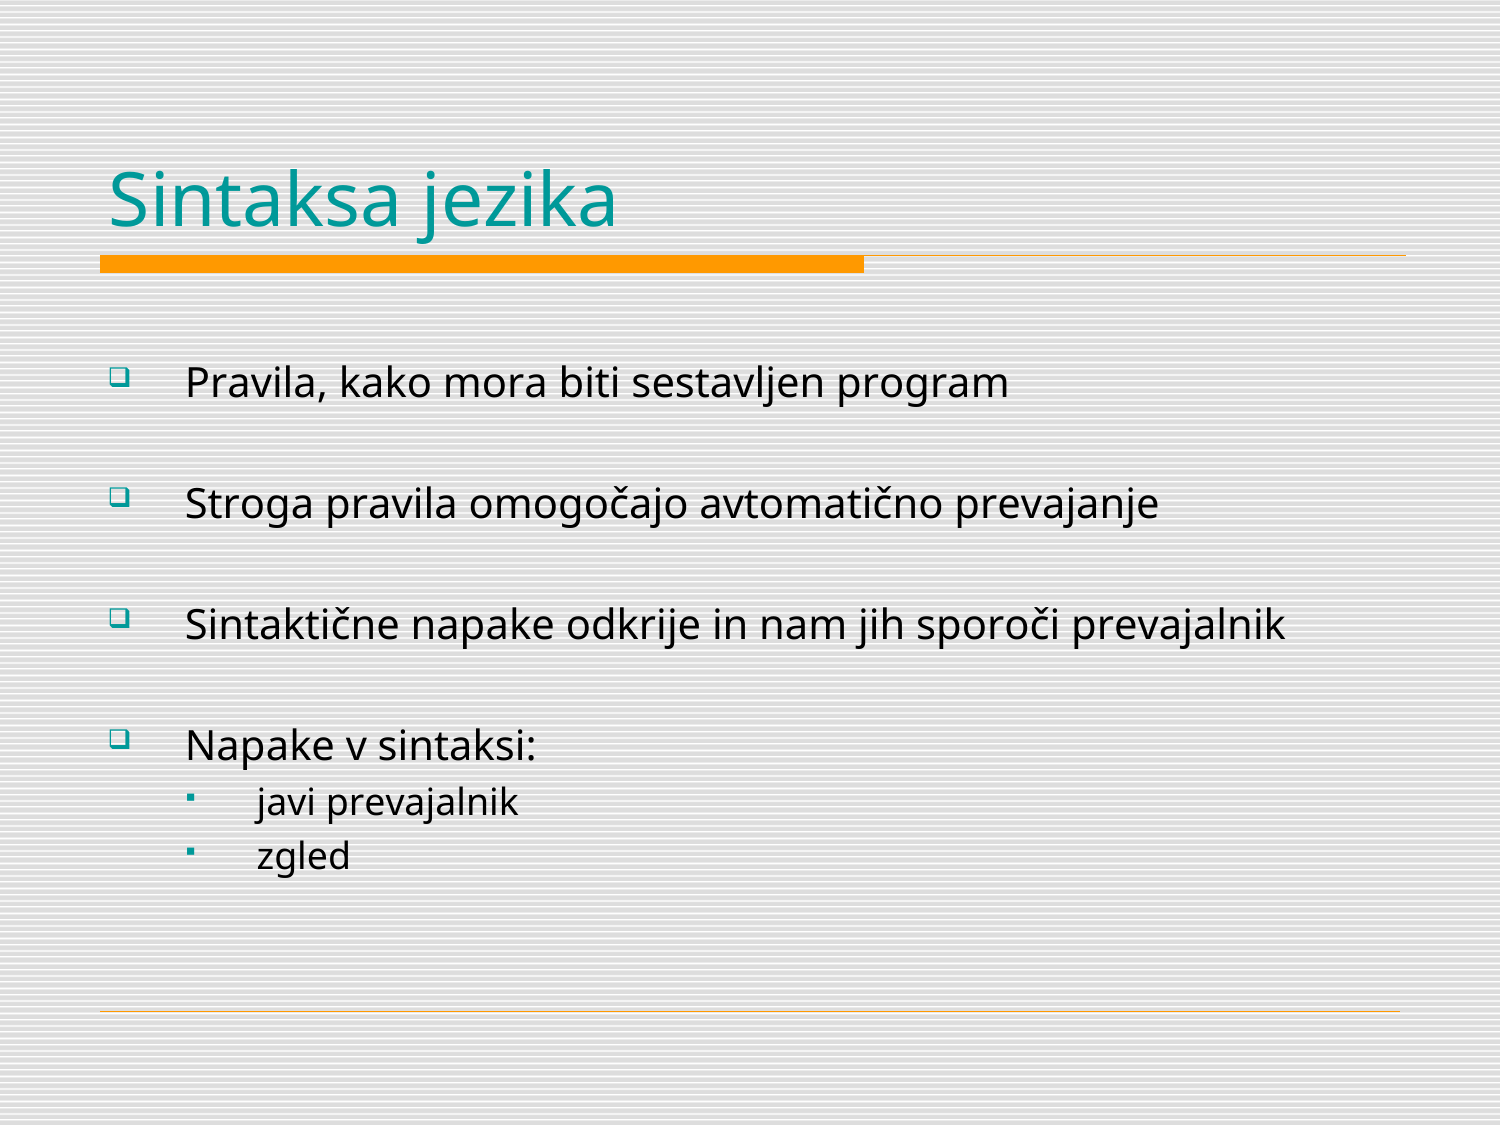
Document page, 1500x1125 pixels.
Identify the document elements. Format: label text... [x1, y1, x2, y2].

picture [0, 0, 1500, 1125]
list Pravila, kako mora biti sestavljen program Stroga pravila omogočajo avtomatično prevajanje Sintaktične napake odkrije in nam jih sporoči prevajalnik Napake v sintaksi: javi prevajalnik zgled [92, 287, 1406, 988]
title Sintaksa jezika [94, 49, 1407, 250]
